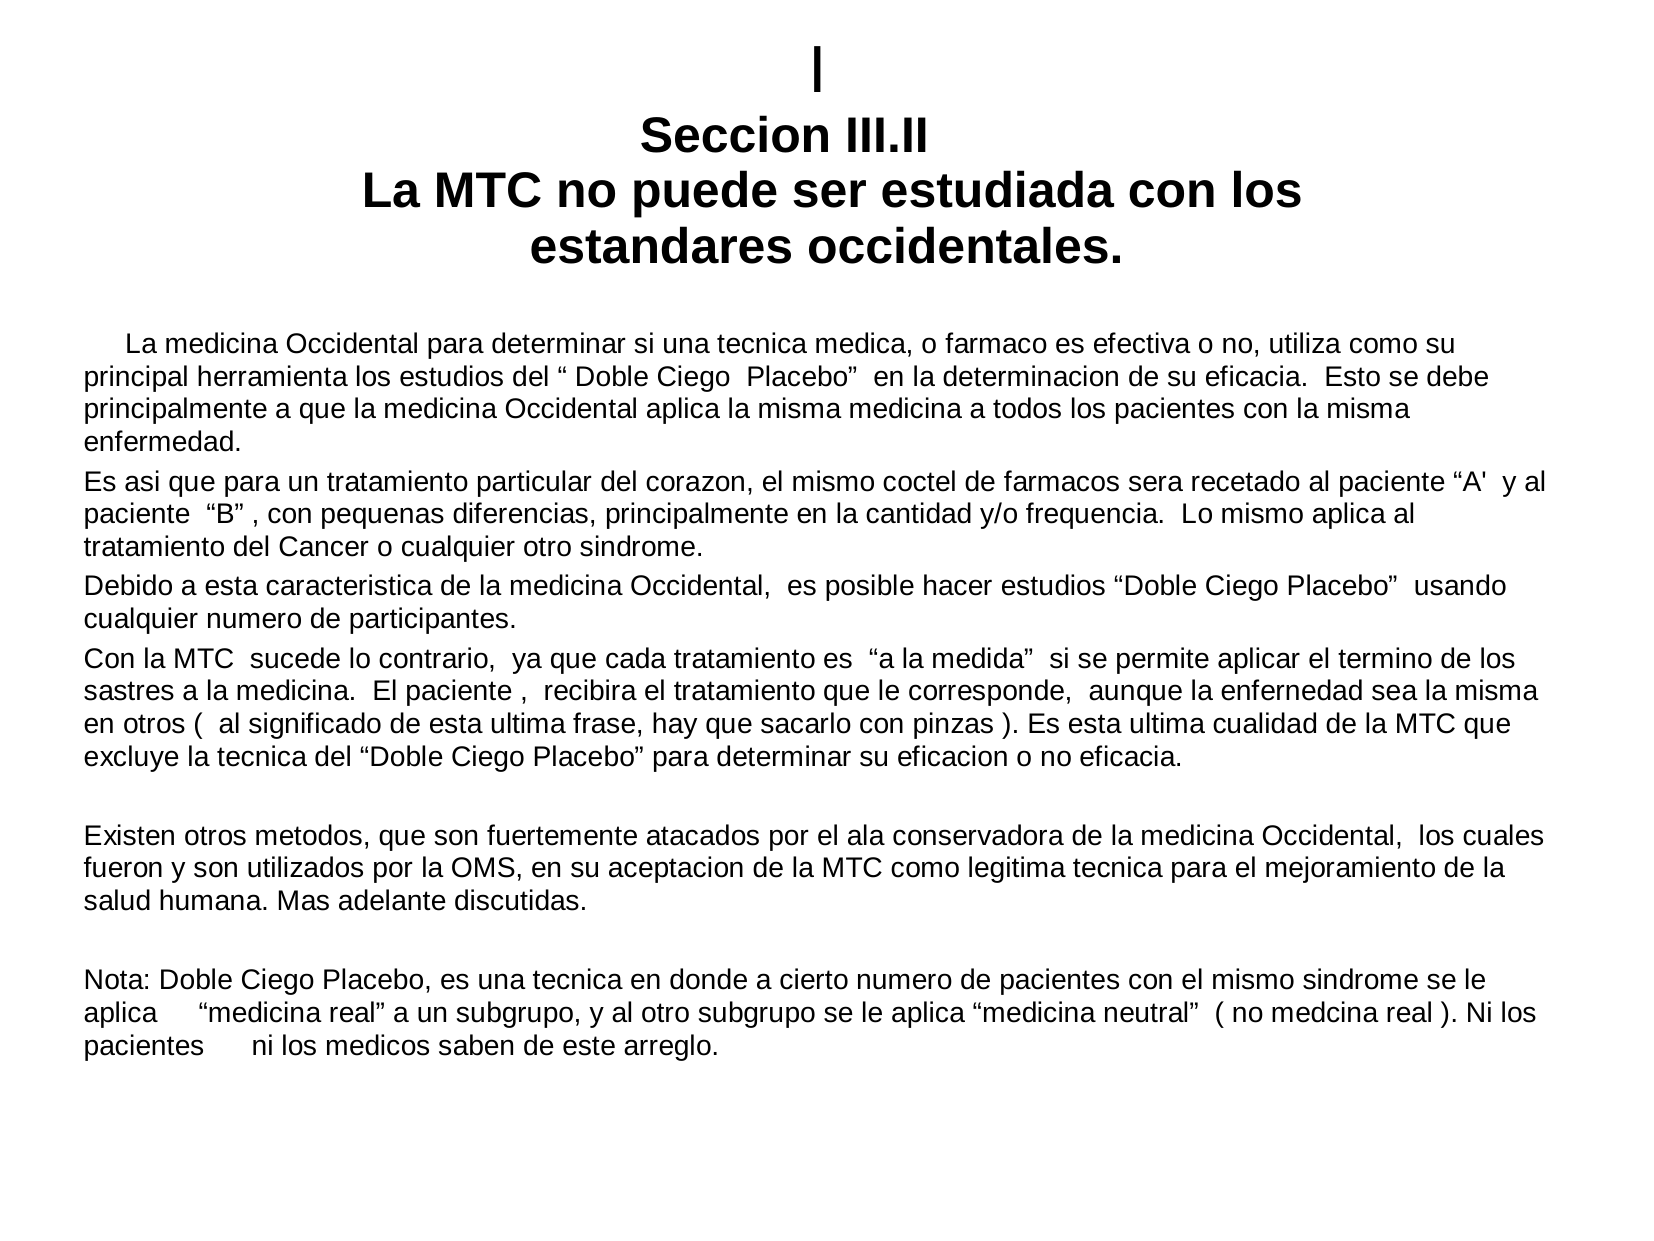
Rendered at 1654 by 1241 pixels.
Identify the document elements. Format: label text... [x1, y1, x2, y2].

chart [82, 290, 1565, 1106]
title I Seccion III.II La MTC no puede ser estudiada con los estandares occidentales. [82, 30, 1571, 276]
